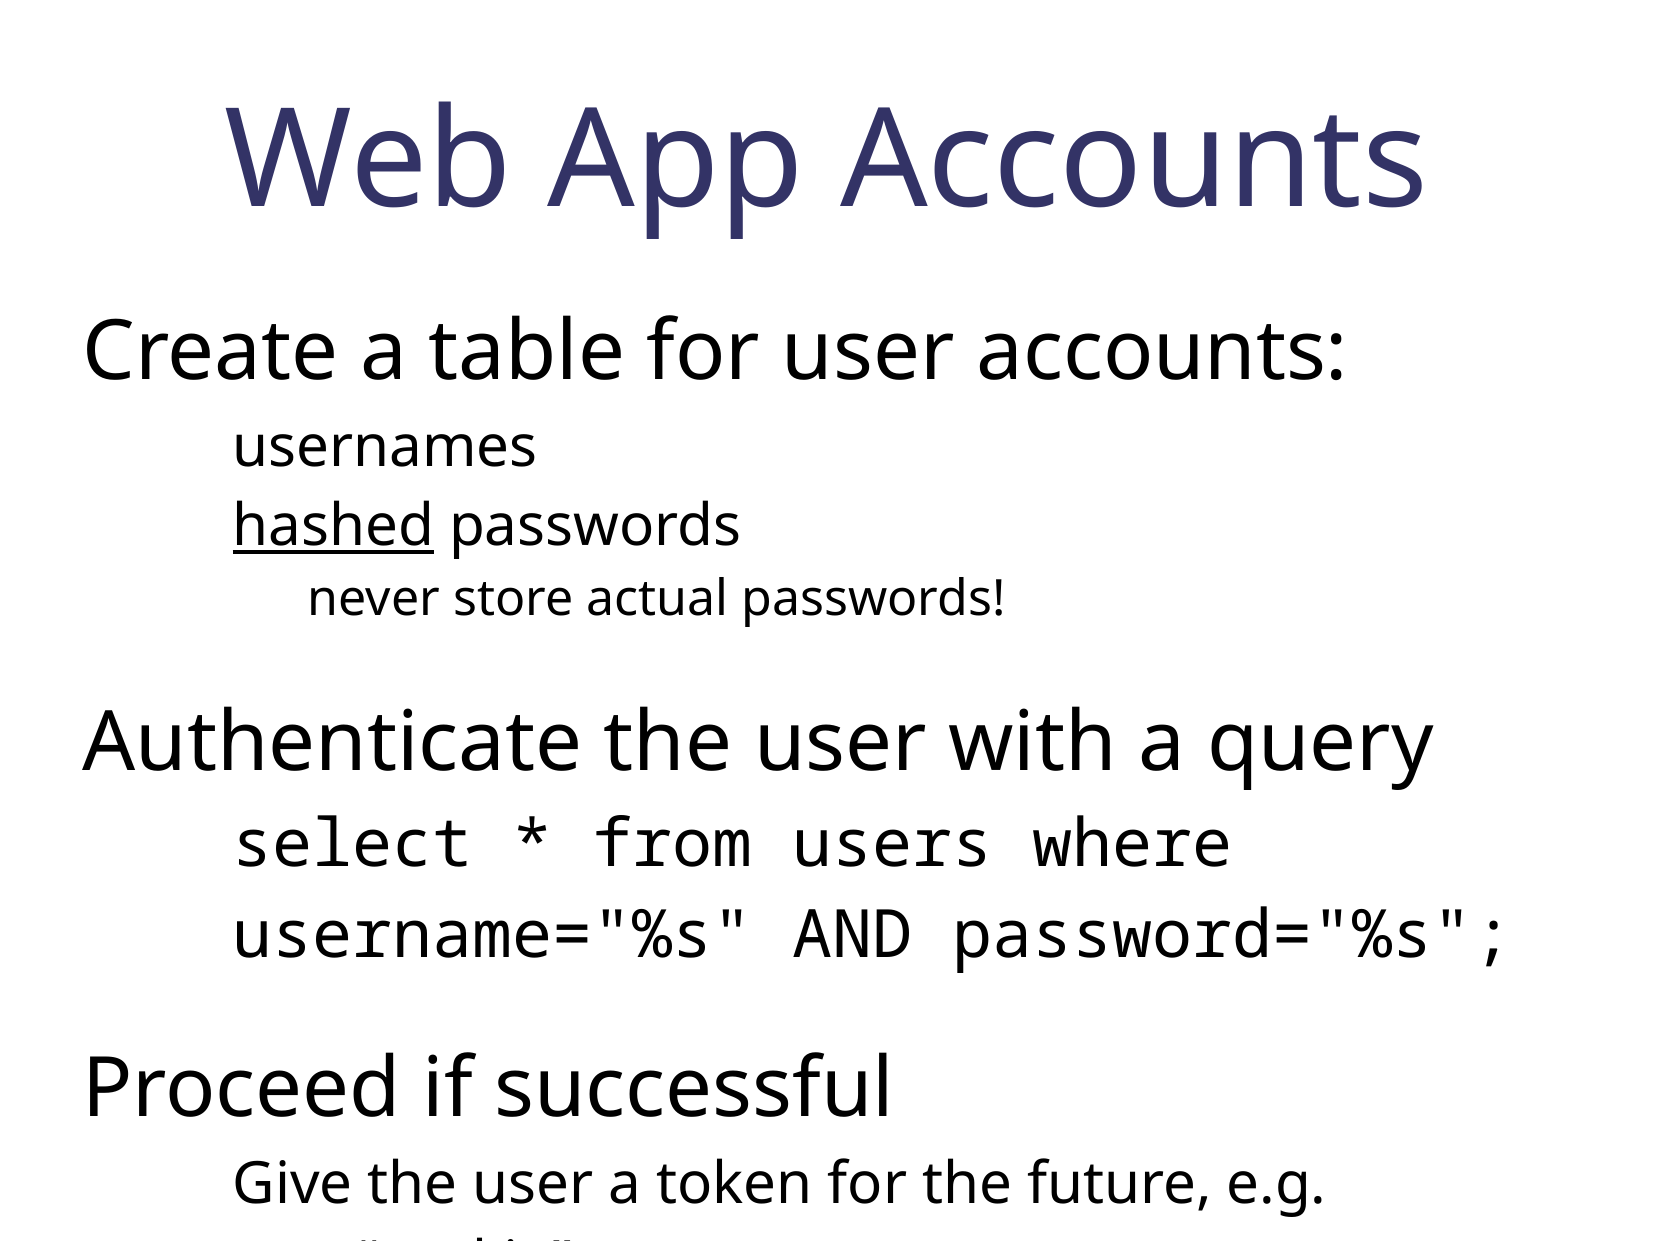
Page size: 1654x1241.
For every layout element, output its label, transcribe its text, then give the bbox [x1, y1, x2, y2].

title Web App Accounts [82, 56, 1571, 250]
subtitle Create a table for user accounts: usernames hashed passwords never store actual passwords! Authenticate the user with a query select * from users where username="%s" AND password="%s"; Proceed if successful Give the user a token for the future, e.g. as a “cookie” cookies can be stolen (unless encrypted w/ SSL) [82, 290, 1571, 1233]
